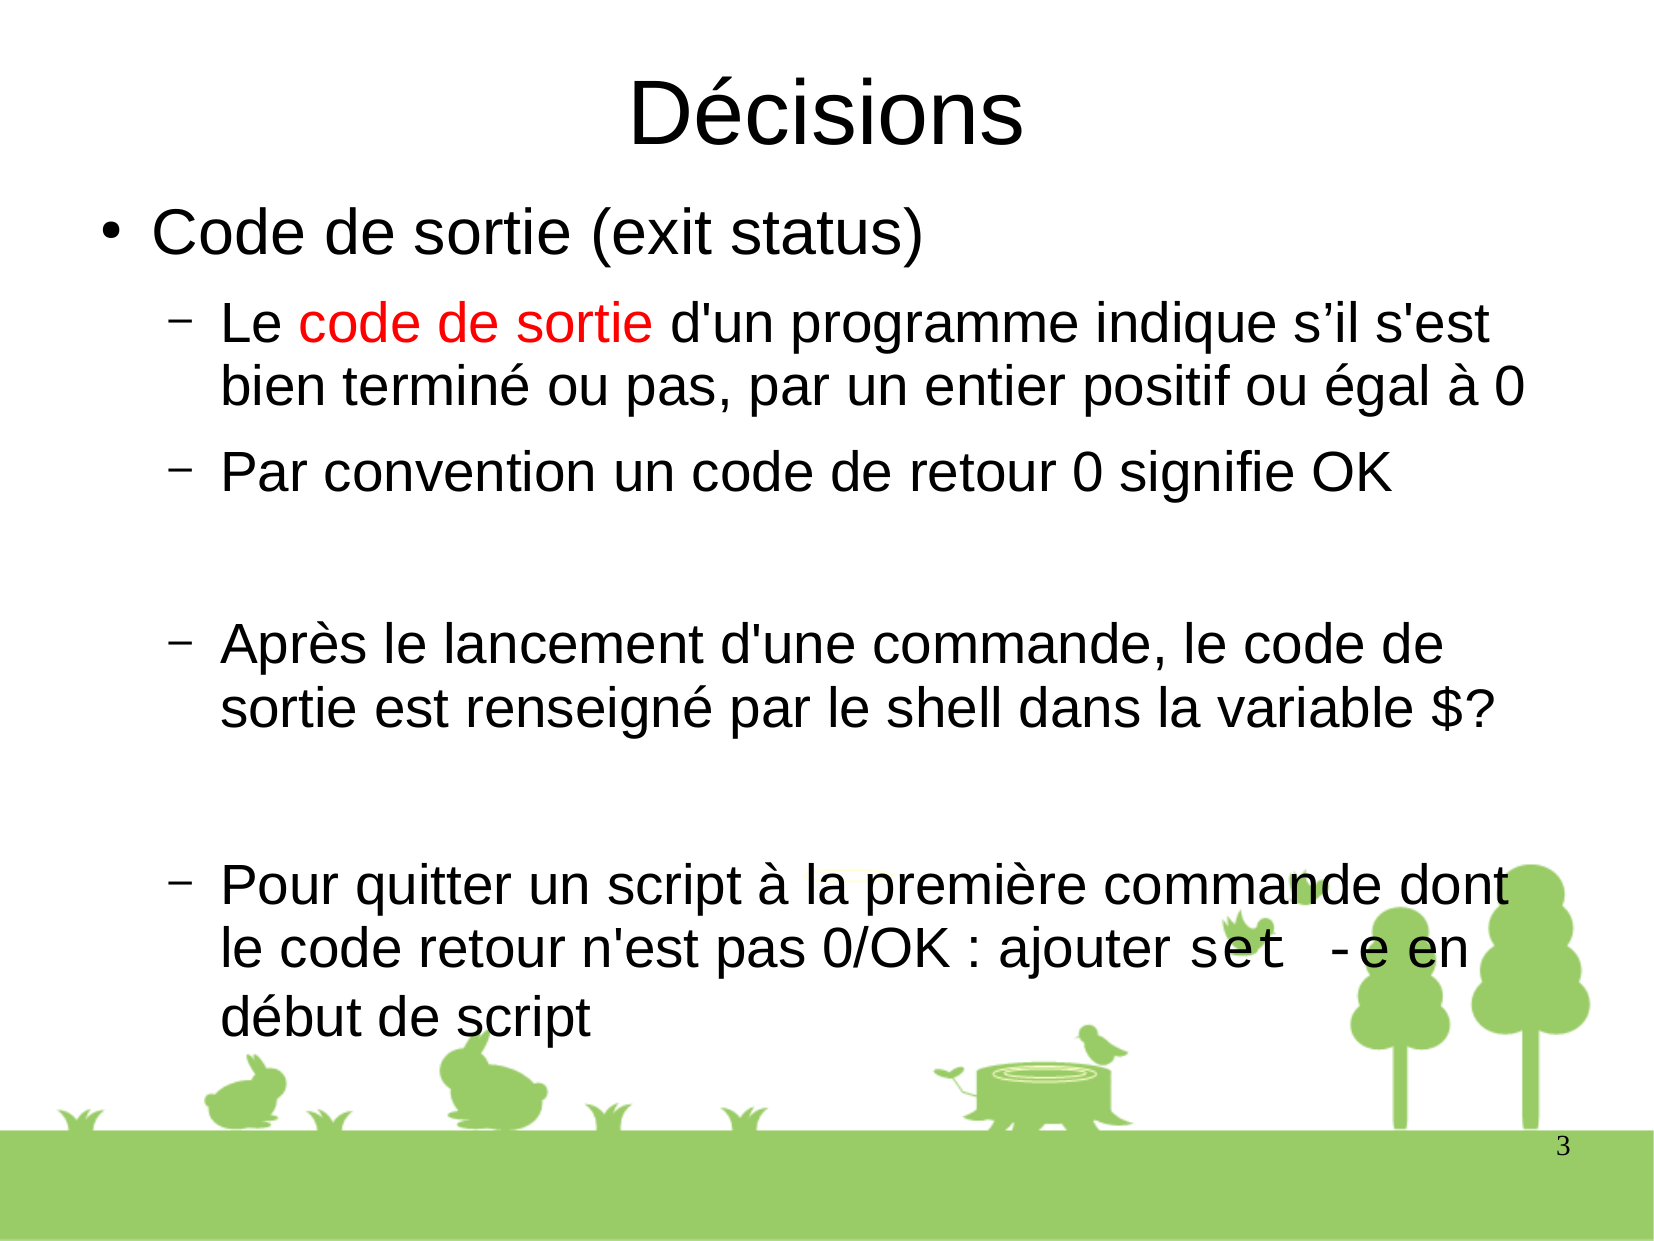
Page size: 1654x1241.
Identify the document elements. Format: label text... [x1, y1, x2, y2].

title Décisions [82, 49, 1571, 178]
list Code de sortie (exit status) Le code de sortie d'un programme indique s’il s'est bien terminé ou pas, par un entier positif ou égal à 0 Par convention un code de retour 0 signifie OK Après le lancement d'une commande, le code de sortie est renseigné par le shell dans la variable $? Pour quitter un script à la première commande dont le code retour n'est pas 0/OK : ajouter set -e en début de script [82, 195, 1538, 1158]
picture [0, 0, 1654, 1241]
